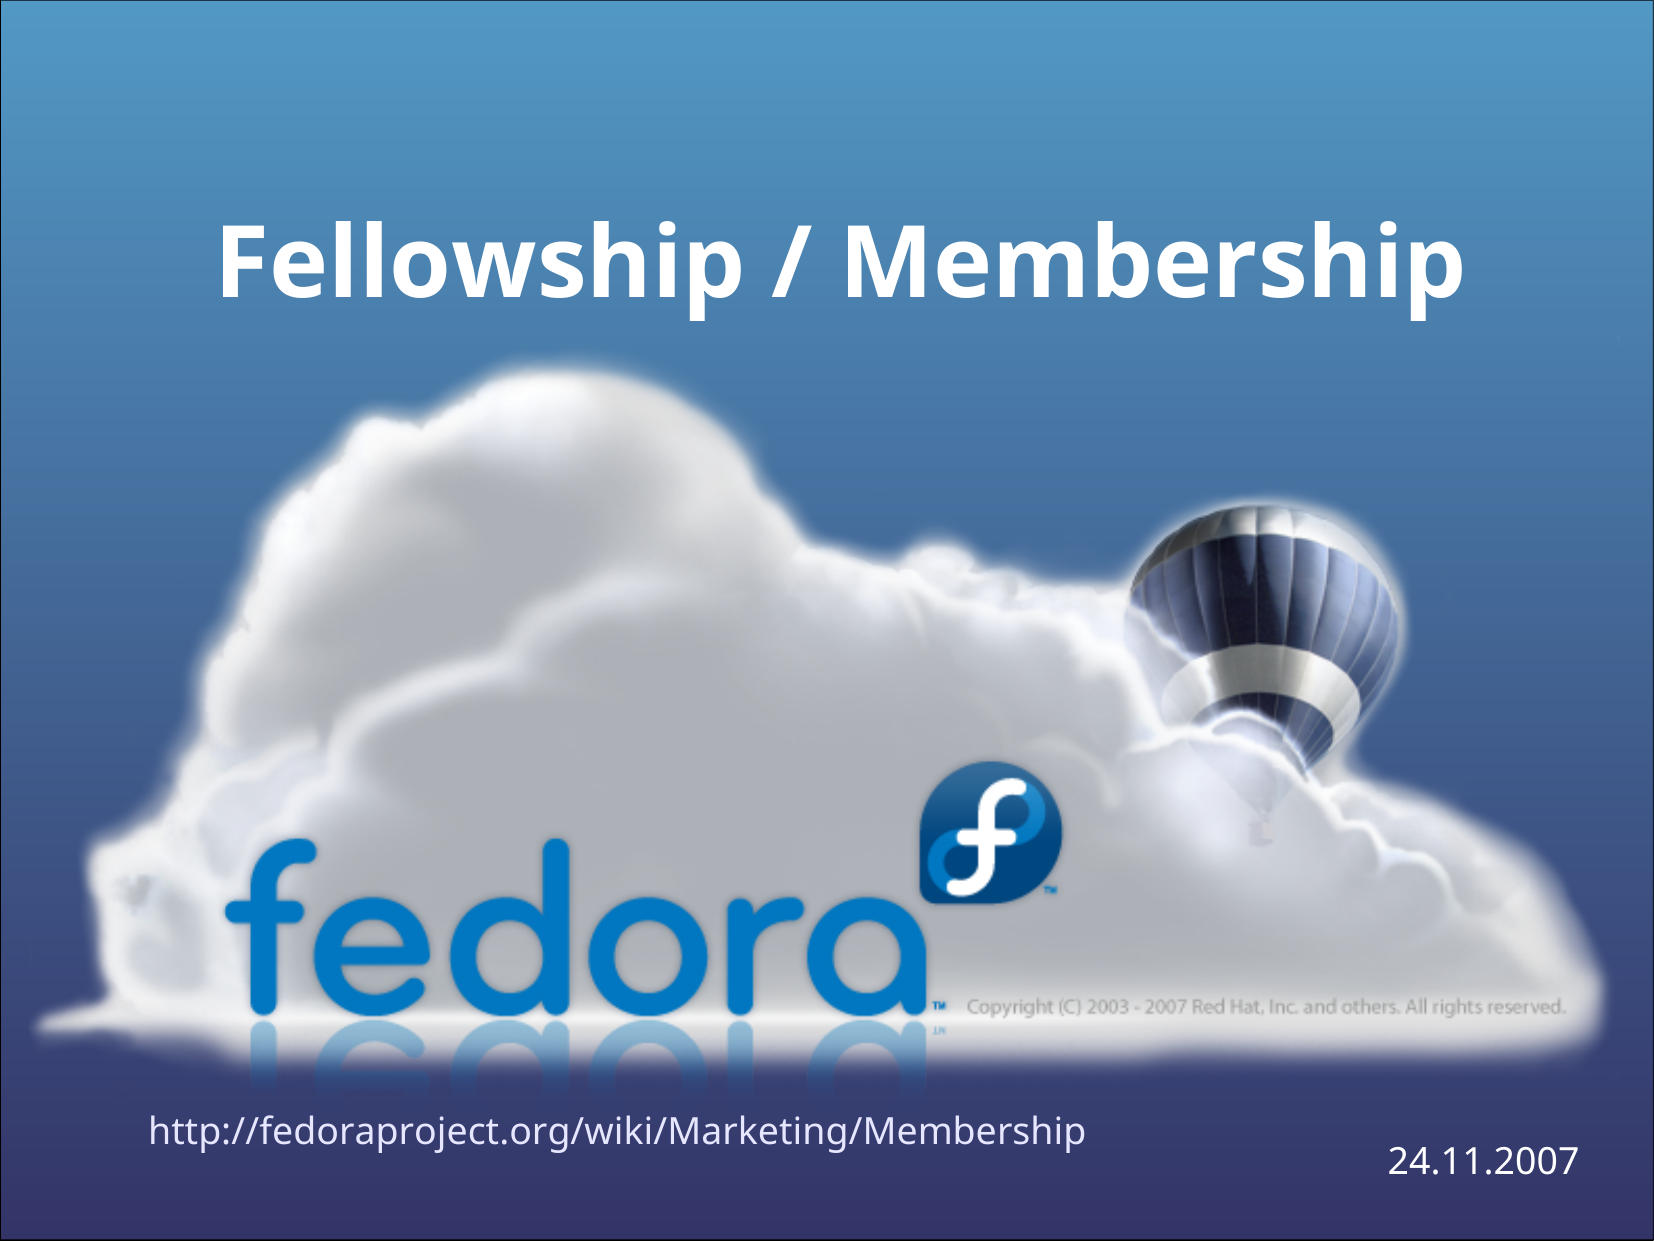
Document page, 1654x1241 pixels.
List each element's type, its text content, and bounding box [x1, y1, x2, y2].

picture [28, 324, 1625, 1150]
text_box 24.11.2007 [885, 1073, 1595, 1193]
text_box Fellowship / Membership [59, 177, 1625, 334]
text_box http://fedoraproject.org/wiki/Marketing/Membership [133, 1093, 1152, 1152]
